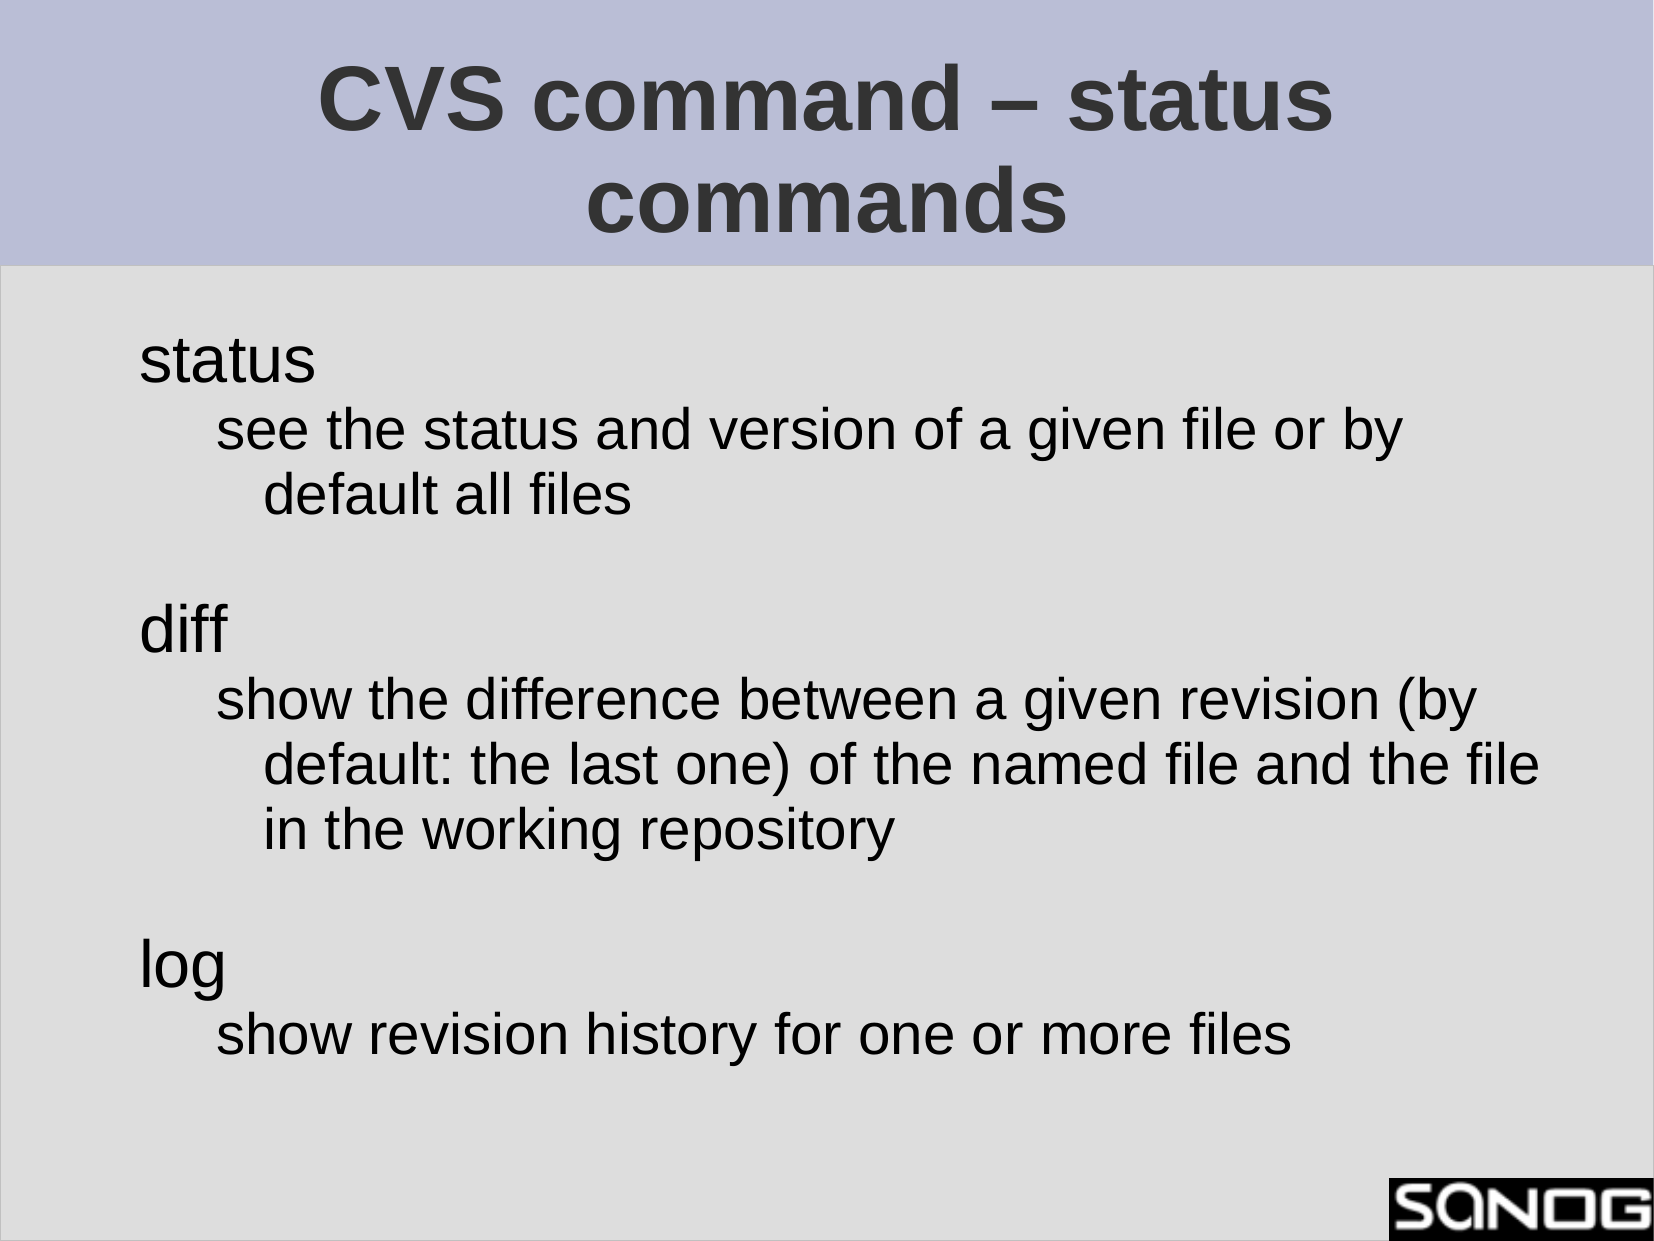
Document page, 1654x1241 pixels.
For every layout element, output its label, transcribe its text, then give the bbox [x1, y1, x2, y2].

list status see the status and version of a given file or by default all files diff show the difference between a given revision (by default: the last one) of the named file and the file in the working repository log show revision history for one or more files [121, 322, 1561, 1133]
picture [1389, 1178, 1654, 1241]
title CVS command – status commands [121, 46, 1534, 254]
